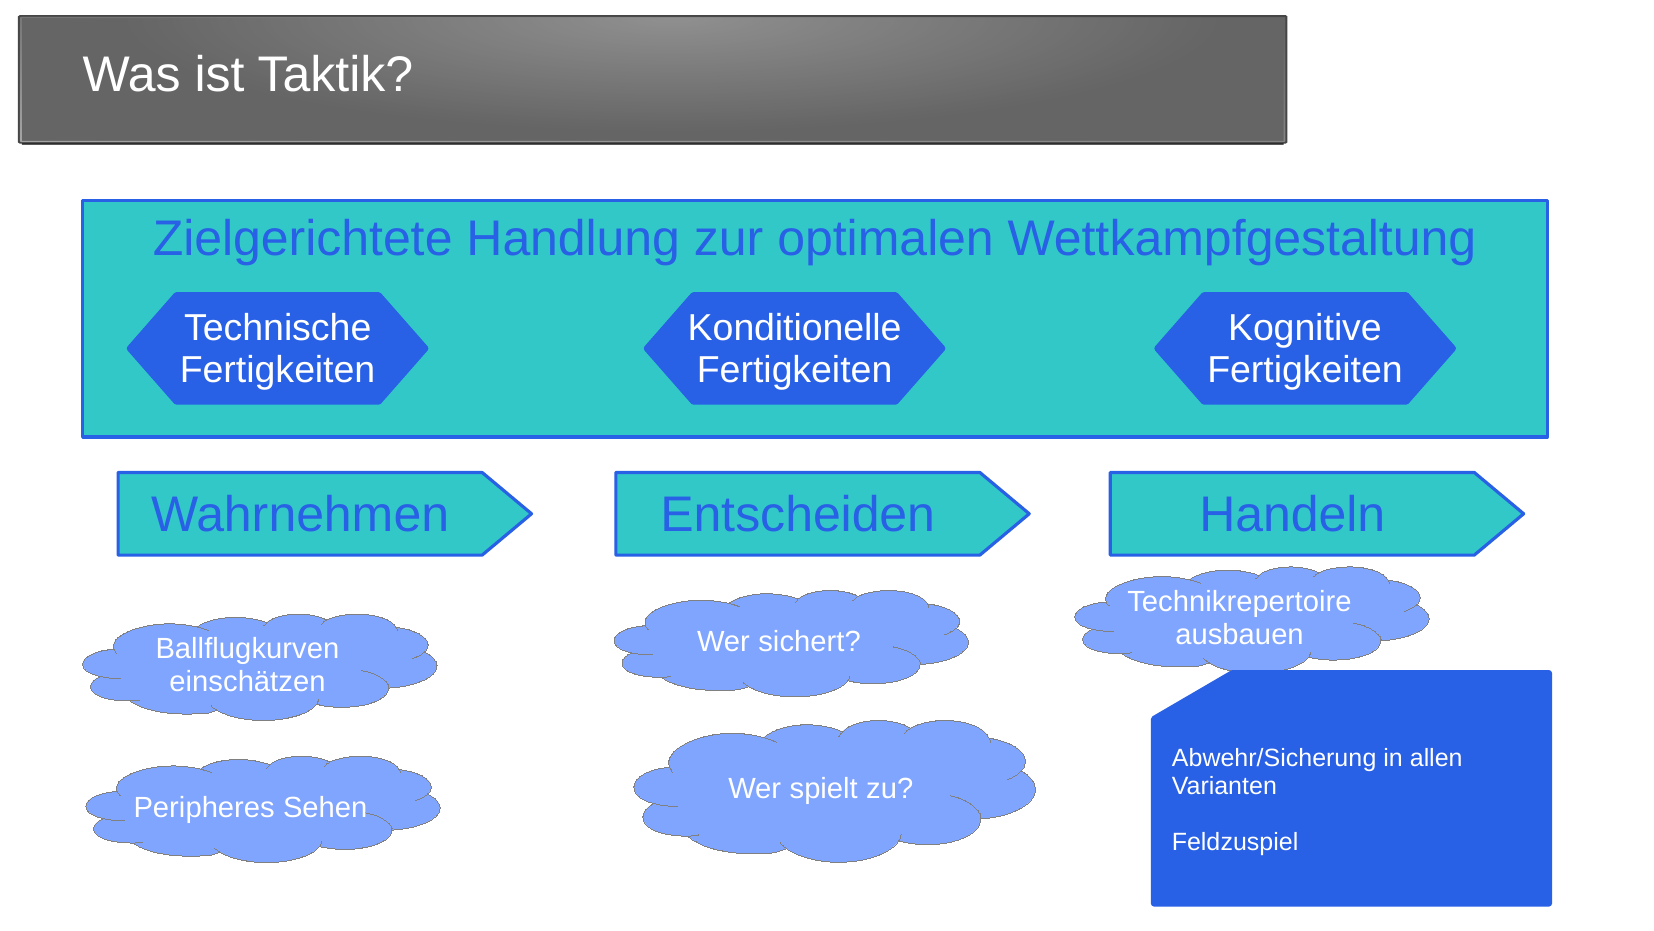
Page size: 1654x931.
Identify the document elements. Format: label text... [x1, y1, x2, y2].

text_box Zielgerichtete Handlung zur optimalen Wettkampfgestaltung [82, 200, 1548, 438]
text_box Entscheiden [615, 472, 1030, 556]
text_box Wer sichert? [614, 590, 969, 697]
text_box Ballflugkurven einschätzen [82, 614, 438, 721]
text_box Kognitive Fertigkeiten [1157, 295, 1453, 402]
text_box Konditionelle Fertigkeiten [646, 295, 943, 402]
text_box Technikrepertoire ausbauen [1074, 566, 1430, 673]
text_box Peripheres Sehen [85, 756, 441, 863]
text_box Abwehr/Sicherung in allen Varianten Feldzuspiel [1154, 673, 1549, 904]
text_box Wer spielt zu? [633, 720, 1036, 863]
text_box Handeln [1110, 472, 1524, 556]
text_box Technische Fertigkeiten [129, 295, 426, 402]
title Was ist Taktik? [82, 29, 1235, 119]
text_box Wahrnehmen [118, 472, 532, 556]
